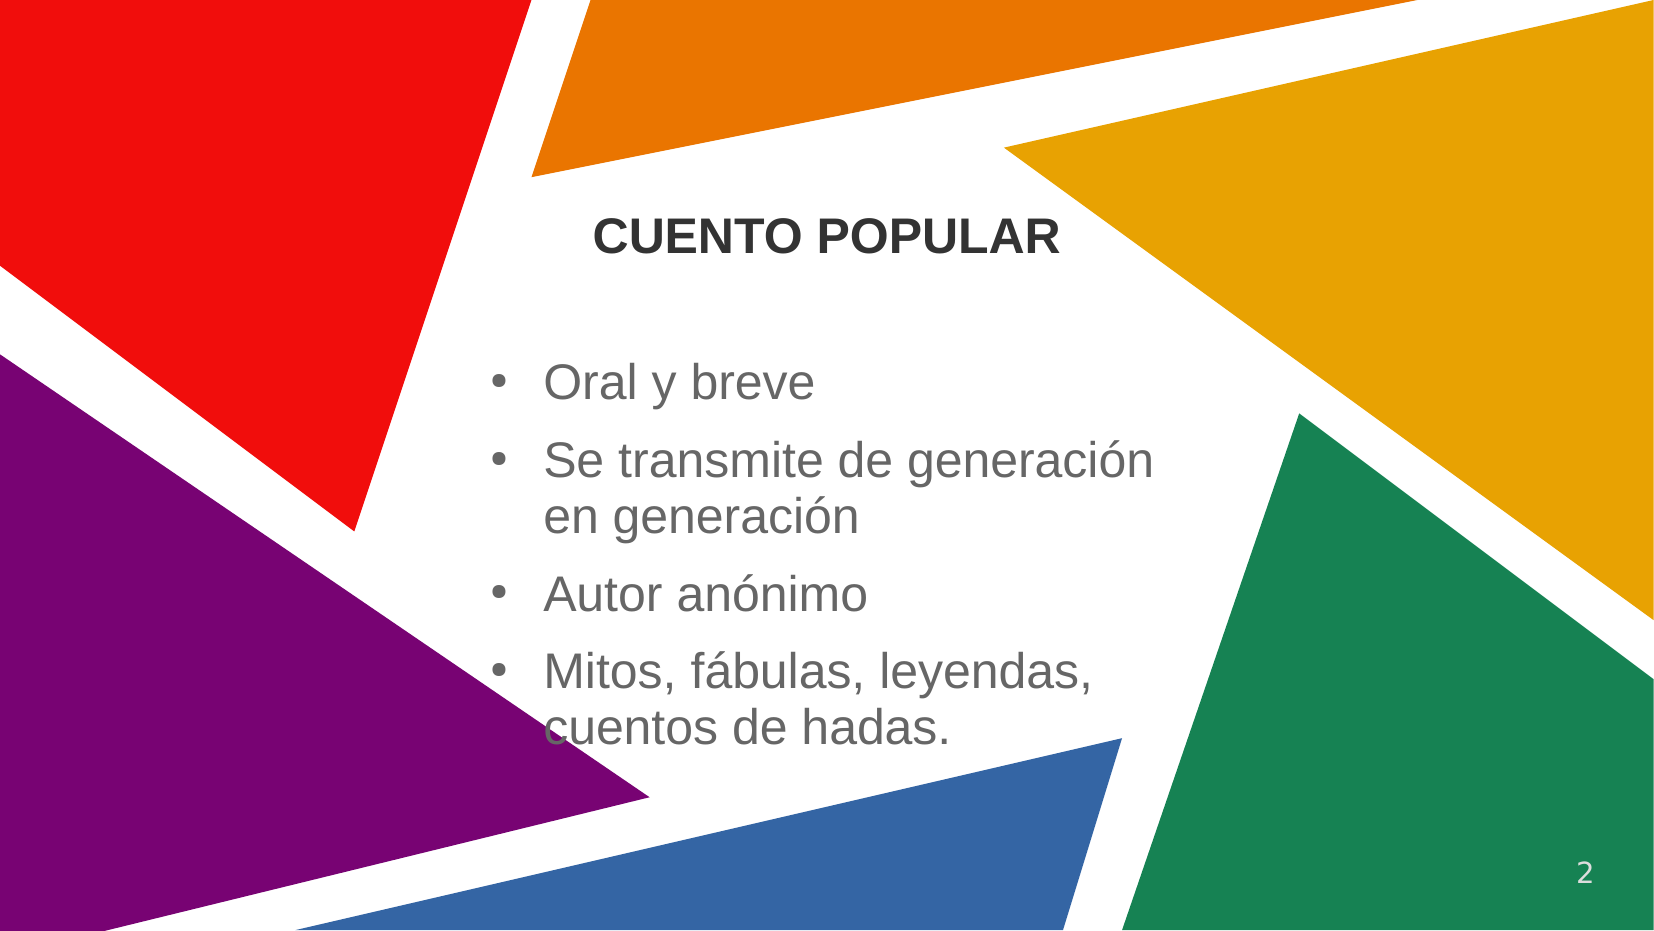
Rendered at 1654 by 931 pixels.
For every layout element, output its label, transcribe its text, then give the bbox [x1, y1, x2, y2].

title CUENTO POPULAR [472, 147, 1182, 325]
list Oral y breve Se transmite de generación en generación Autor anónimo Mitos, fábulas, leyendas, cuentos de hadas. [472, 354, 1182, 768]
